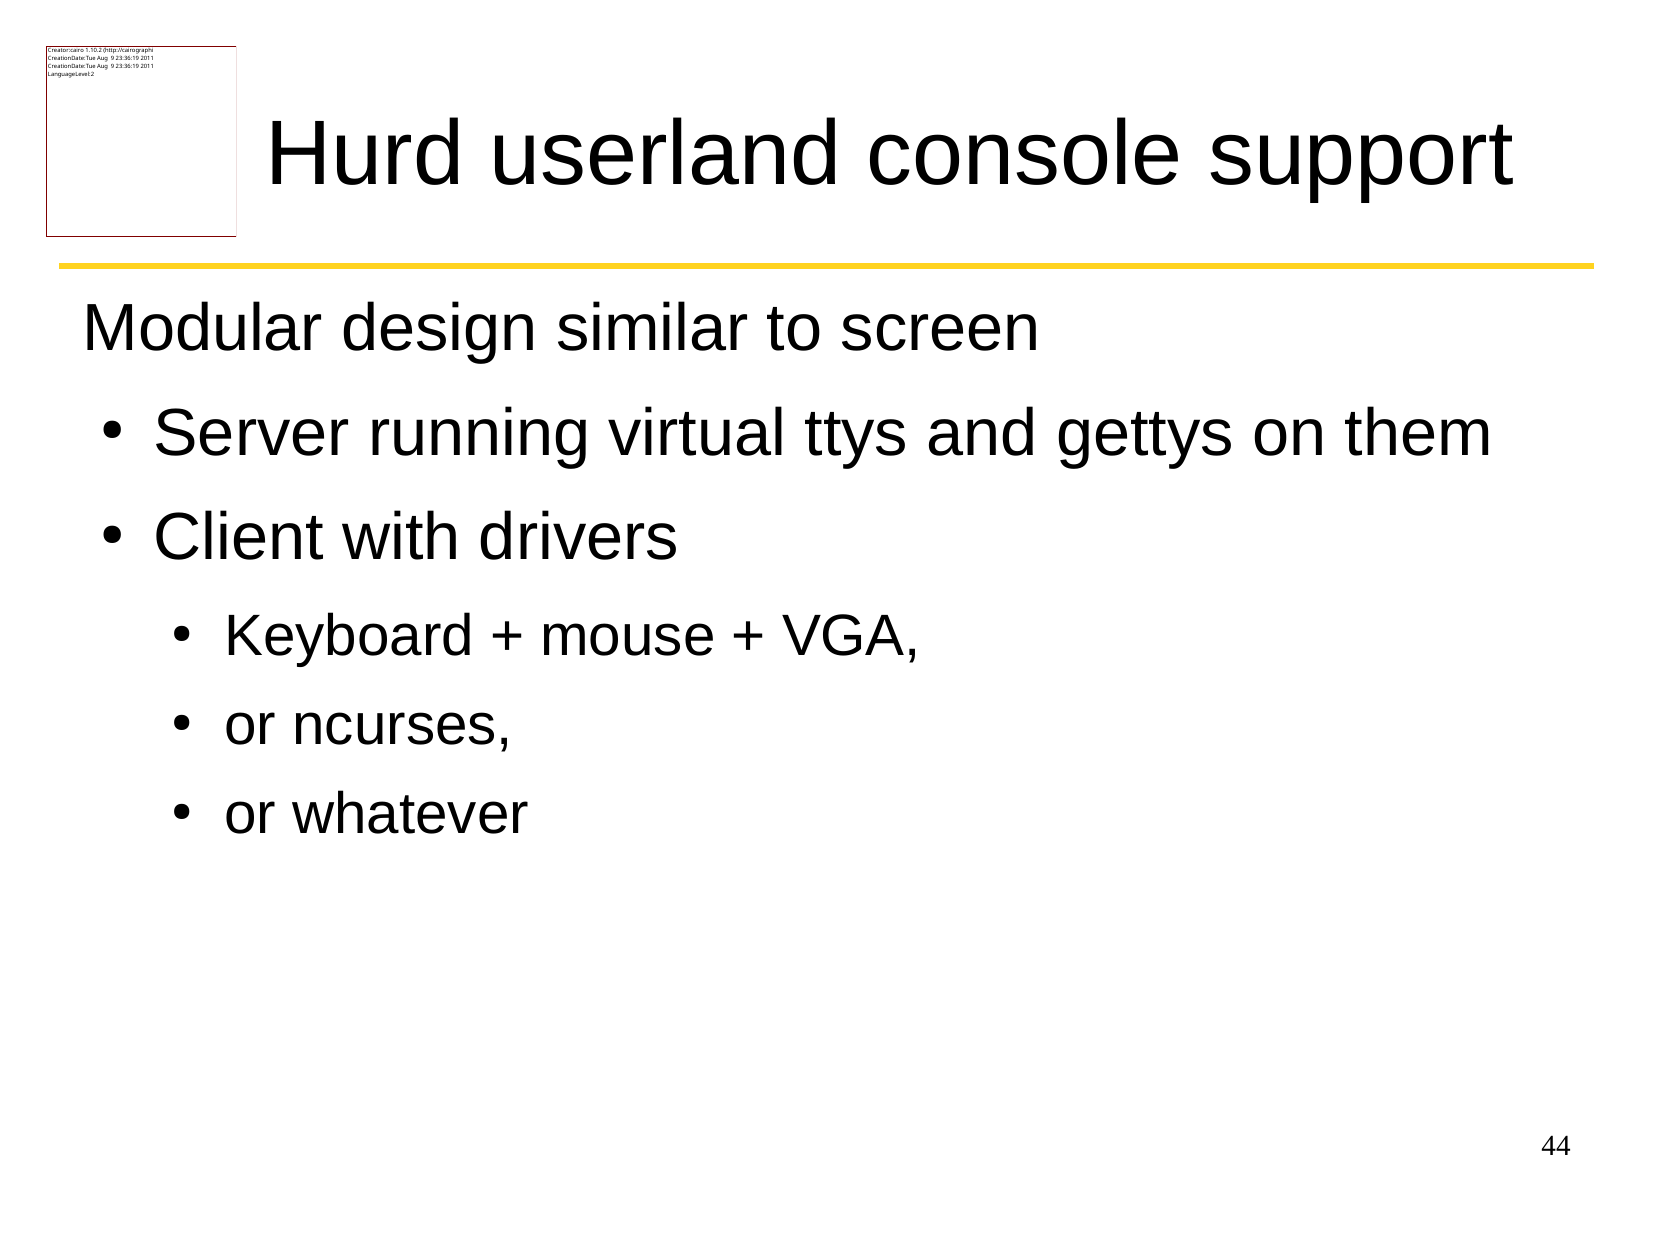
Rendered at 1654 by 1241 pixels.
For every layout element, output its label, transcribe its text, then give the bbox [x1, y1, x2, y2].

title Hurd userland console support [265, 49, 1571, 257]
list Modular design similar to screen Server running virtual ttys and gettys on them Client with drivers Keyboard + mouse + VGA, or ncurses, or whatever [82, 290, 1571, 1010]
